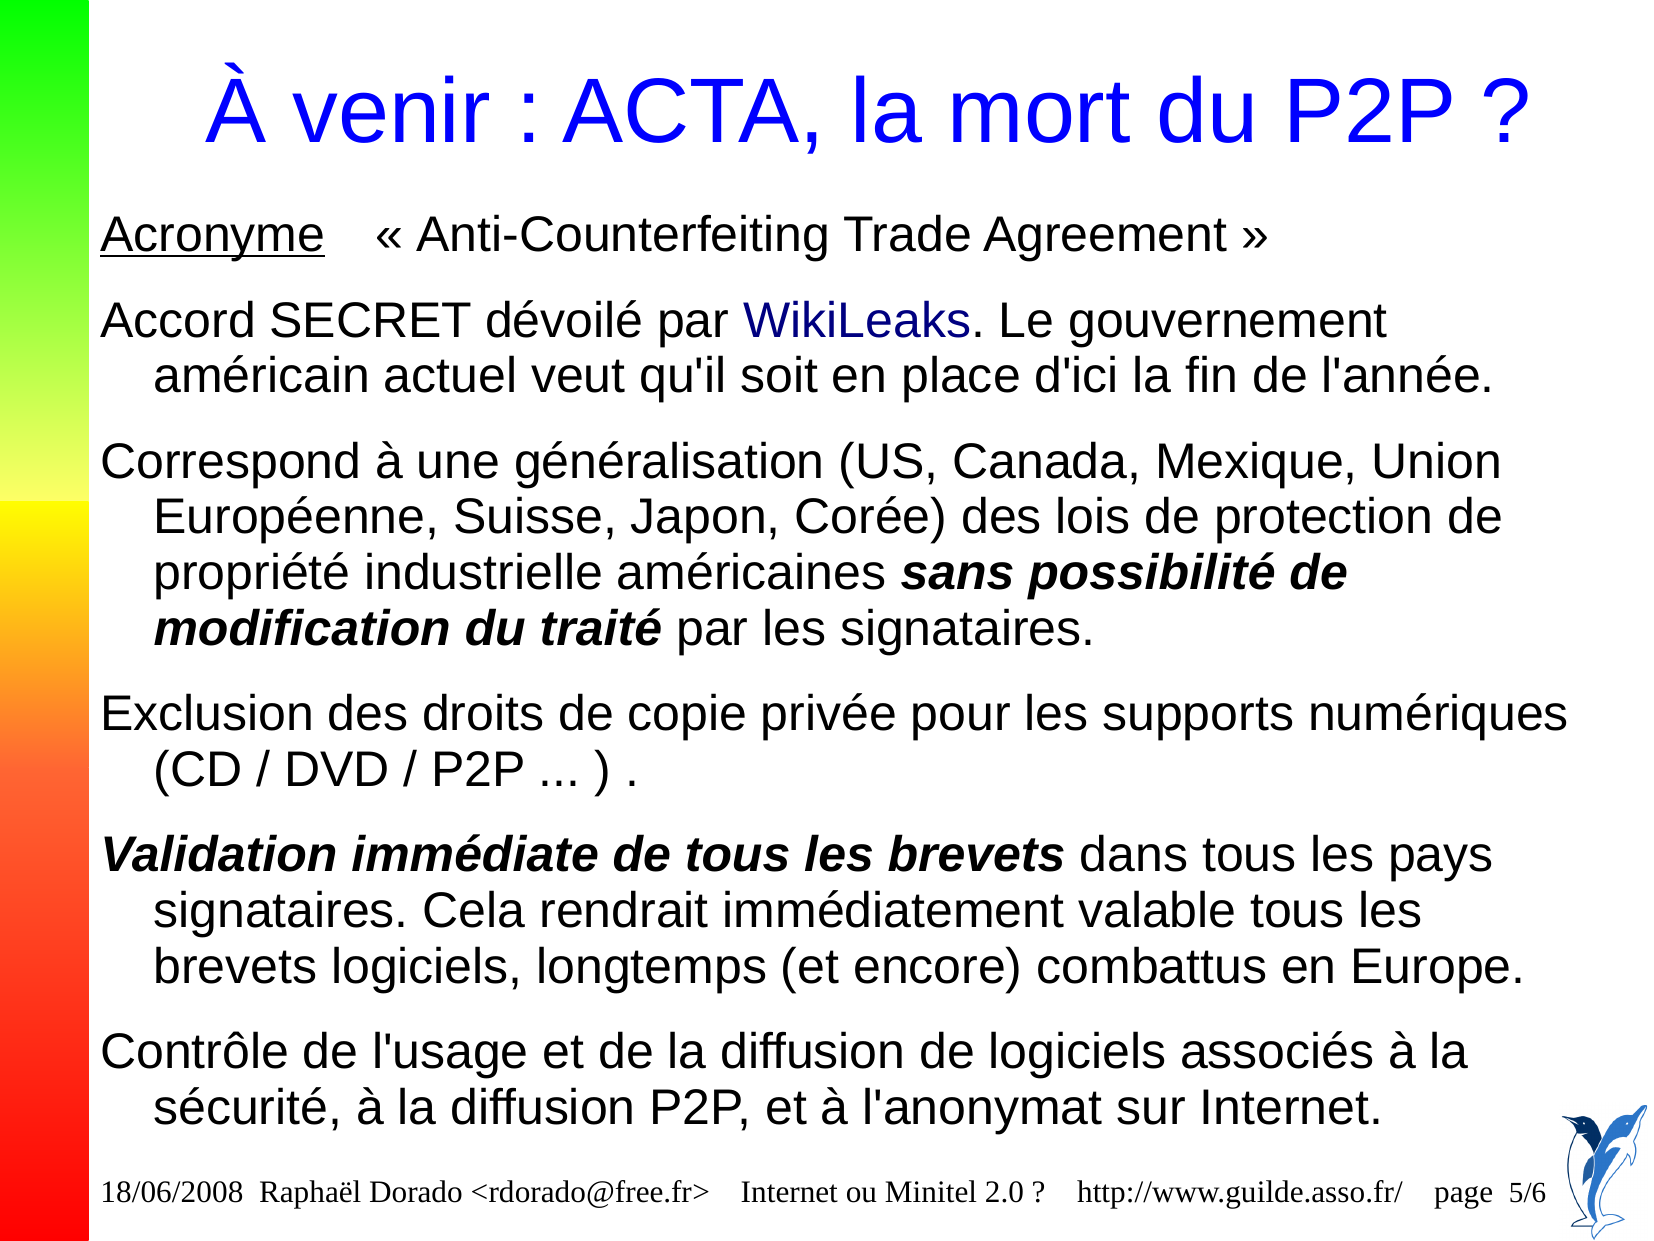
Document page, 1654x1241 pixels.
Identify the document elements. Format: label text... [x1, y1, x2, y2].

picture [1559, 1102, 1648, 1241]
title À venir : ACTA, la mort du P2P ? [88, 14, 1577, 207]
list Acronyme « Anti-Counterfeiting Trade Agreement » Accord SECRET dévoilé par WikiLeaks. Le gouvernement américain actuel veut qu'il soit en place d'ici la fin de l'année. Correspond à une généralisation (US, Canada, Mexique, Union Européenne, Suisse, Japon, Corée) des lois de protection de propriété industrielle américaines sans possibilité de modification du traité par les signataires. Exclusion des droits de copie privée pour les supports numériques (CD / DVD / P2P ... ) . Validation immédiate de tous les brevets dans tous les pays signataires. Cela rendrait immédiatement valable tous les brevets logiciels, longtemps (et encore) combattus en Europe. Contrôle de l'usage et de la diffusion de logiciels associés à la sécurité, à la diffusion P2P, et à l'anonymat sur Internet. [82, 206, 1571, 1135]
